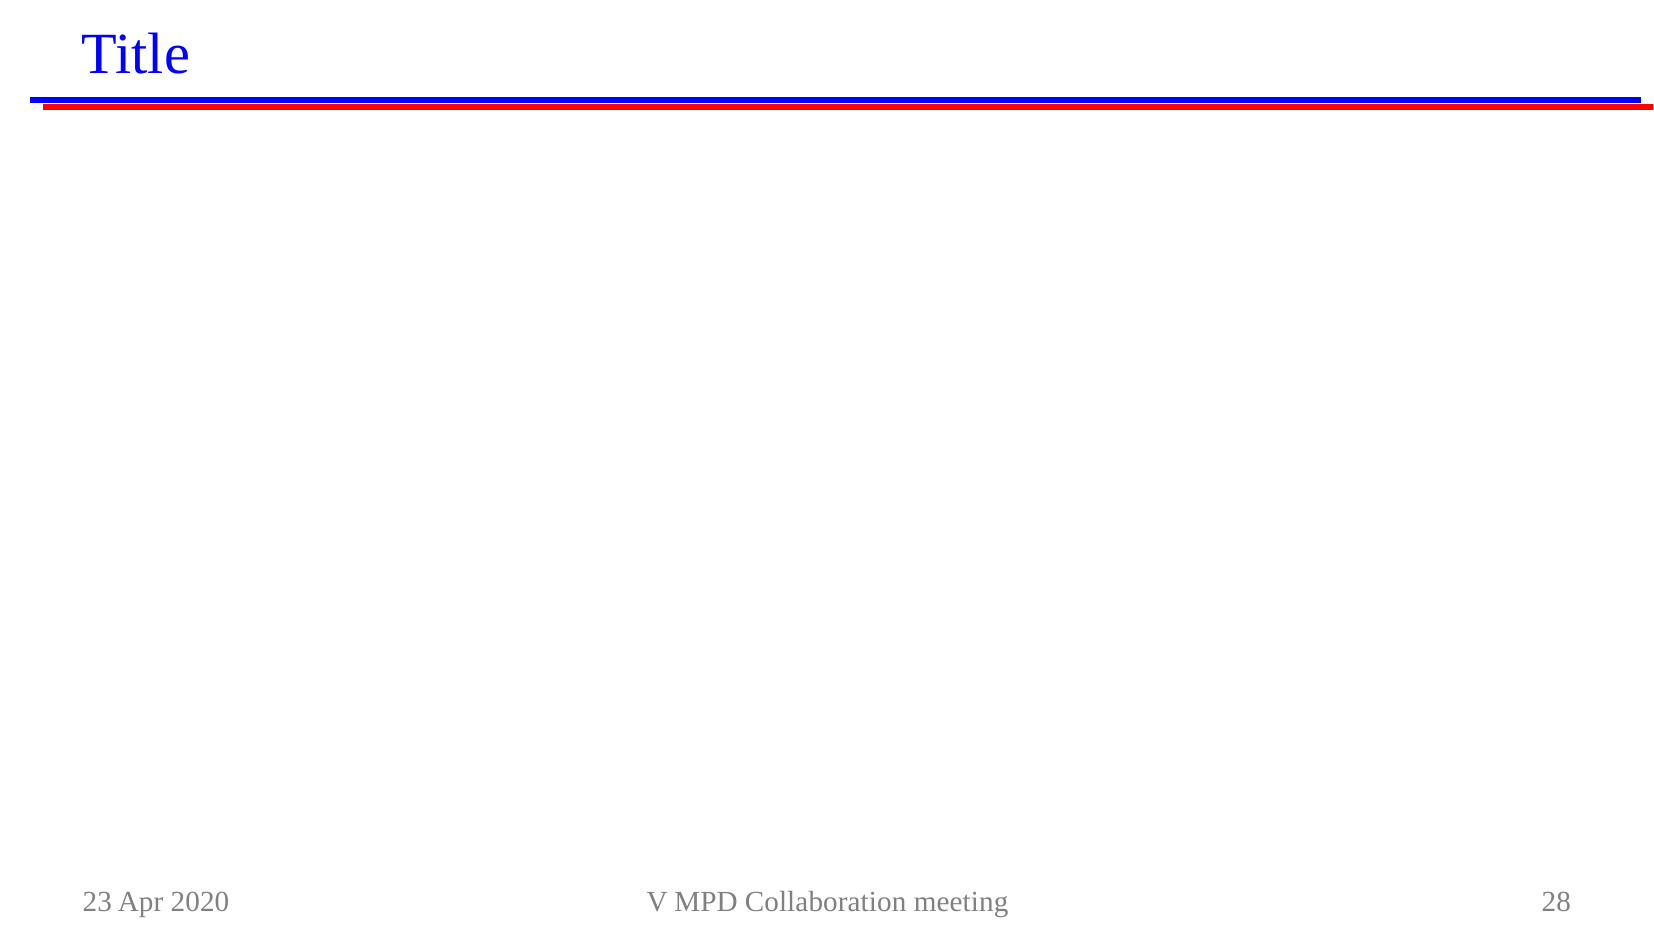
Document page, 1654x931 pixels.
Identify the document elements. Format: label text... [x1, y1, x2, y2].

title Title [81, 7, 1570, 91]
